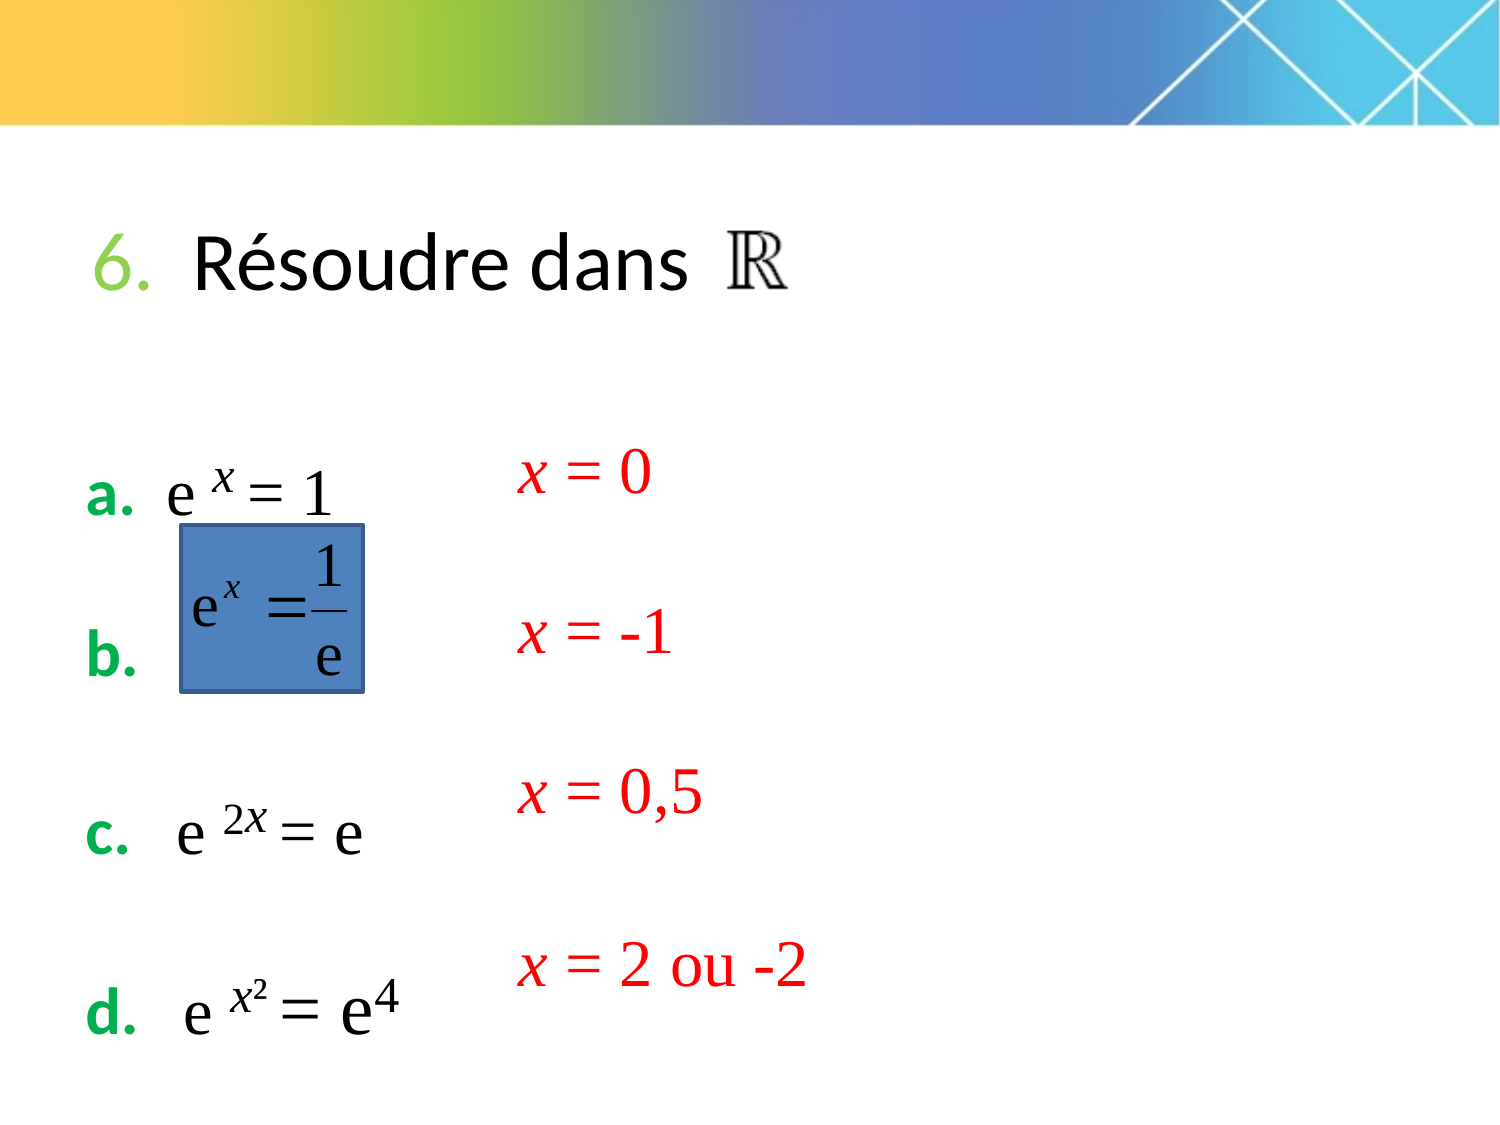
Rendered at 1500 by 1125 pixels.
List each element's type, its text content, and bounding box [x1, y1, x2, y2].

text_box a. e x = 1 b. c. e 2x = e d. e x² = e4 [70, 342, 1465, 1024]
title 6. Résoudre dans [76, 164, 1500, 351]
text_box x = 0 x = -1 x = 0,5 x = 2 ou -2 [503, 339, 997, 1014]
chart [183, 527, 361, 690]
picture [714, 208, 798, 299]
